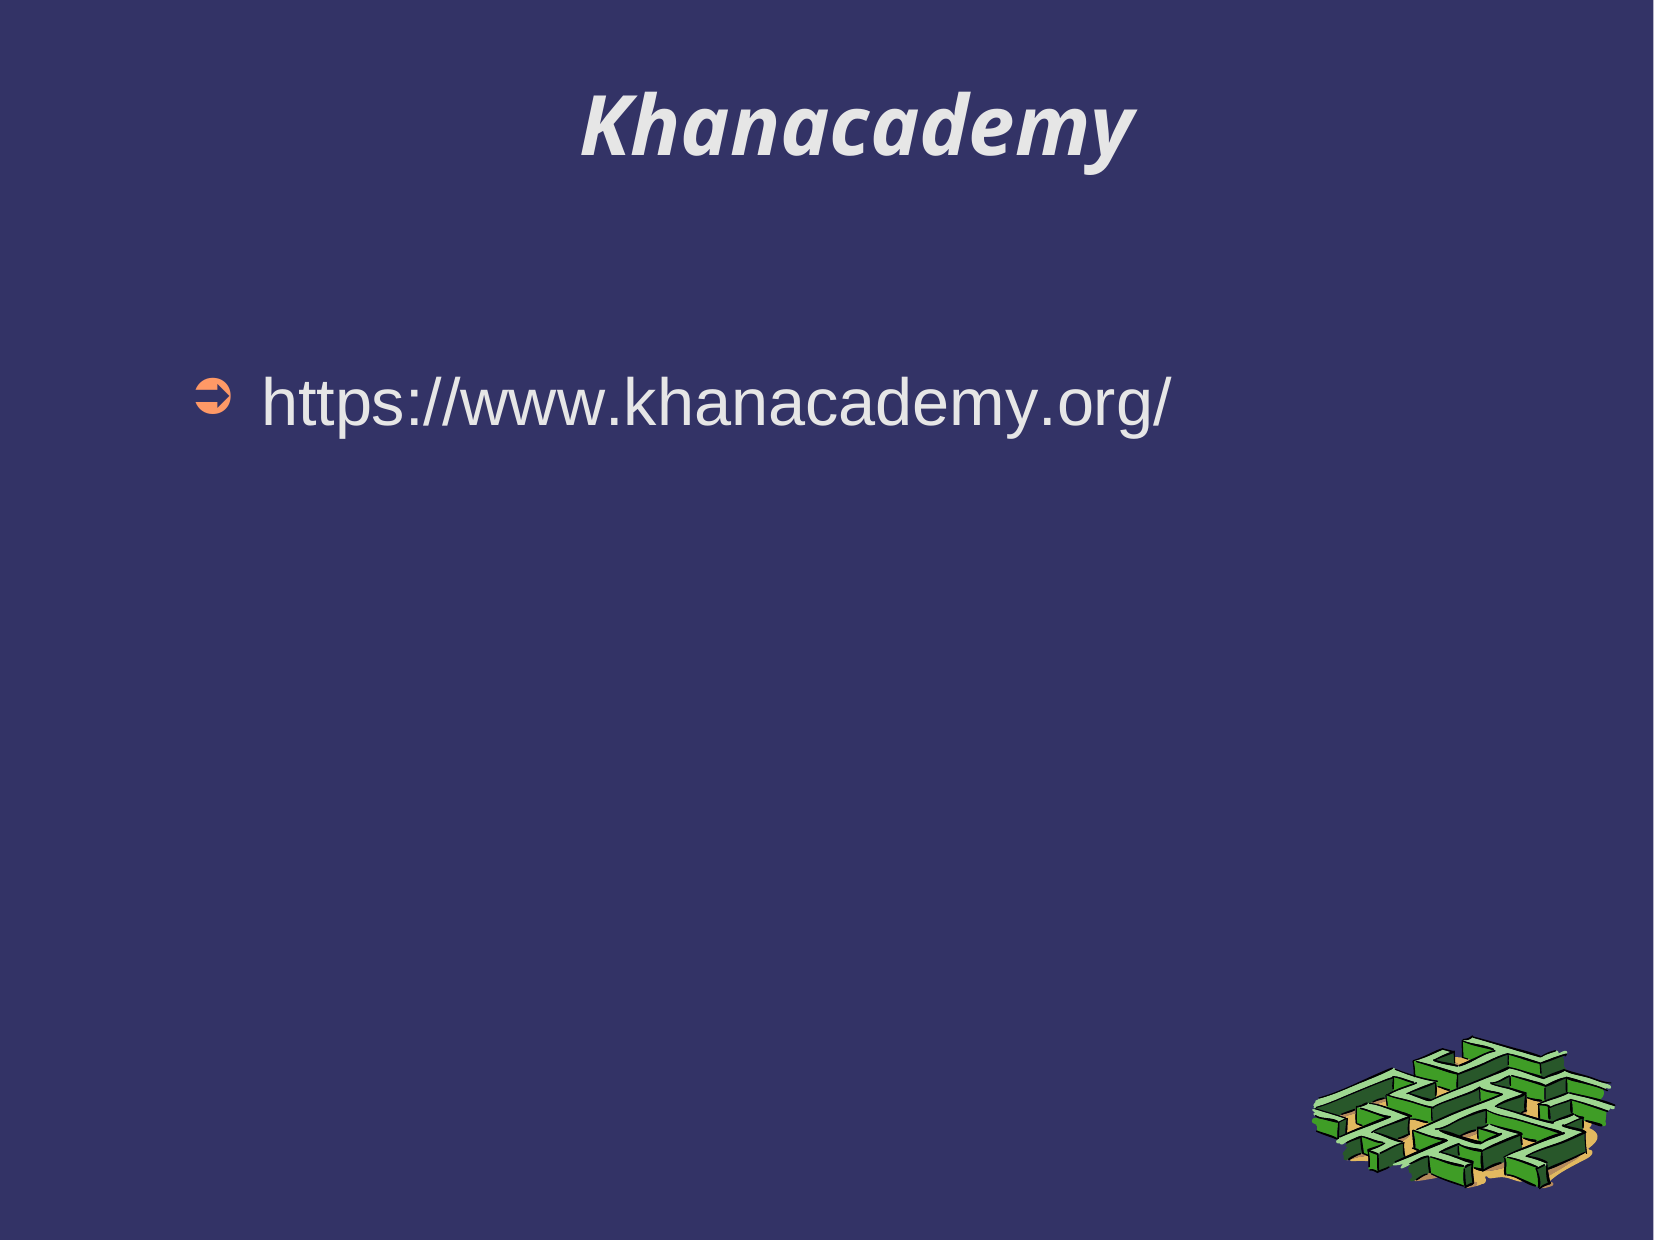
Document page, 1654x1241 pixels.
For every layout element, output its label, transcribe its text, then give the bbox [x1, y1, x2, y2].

list https://www.khanacademy.org/ [178, 364, 1570, 1147]
title Khanacademy [121, 19, 1534, 227]
